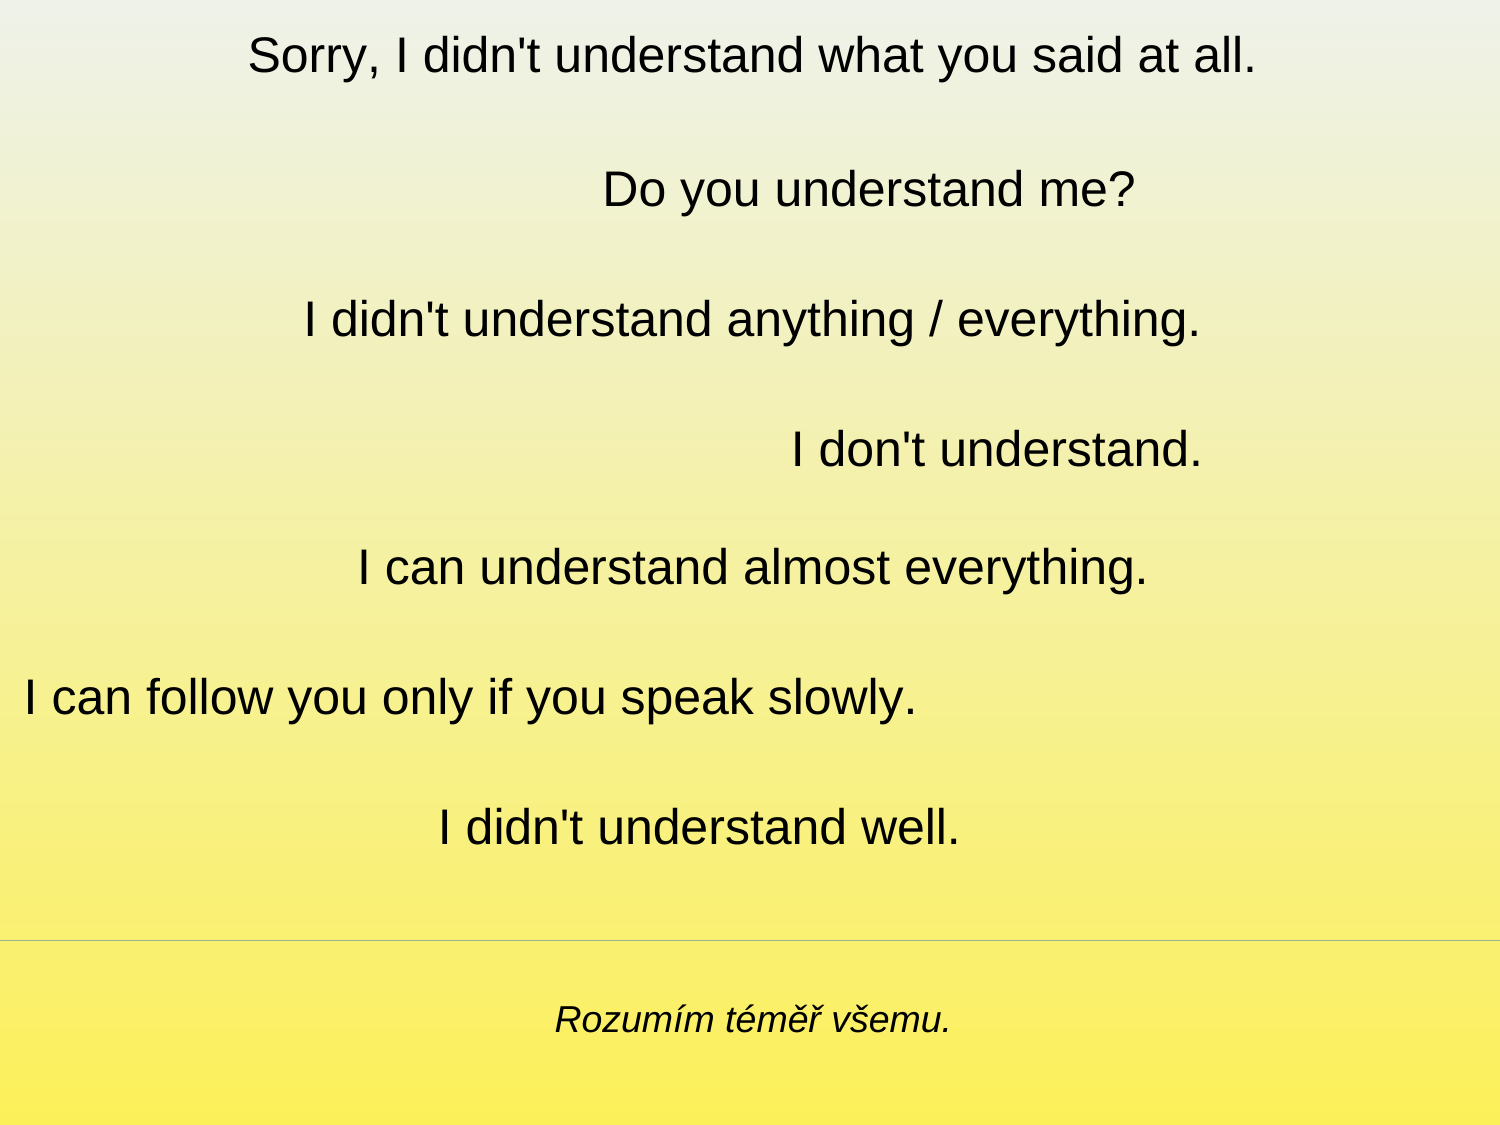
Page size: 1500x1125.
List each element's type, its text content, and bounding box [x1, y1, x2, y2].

text_box I didn't understand well. [423, 786, 977, 863]
text_box I can understand almost everything. [6, 527, 1500, 603]
text_box Sorry, I didn't understand what you said at all. [5, 14, 1500, 90]
text_box I didn't understand anything / everything. [5, 278, 1500, 355]
text_box Do you understand me? [587, 148, 1152, 225]
text_box I can follow you only if you speak slowly. [8, 656, 934, 733]
text_box Rozumím téměř všemu. [539, 987, 968, 1049]
text_box I don't understand. [775, 408, 1219, 485]
